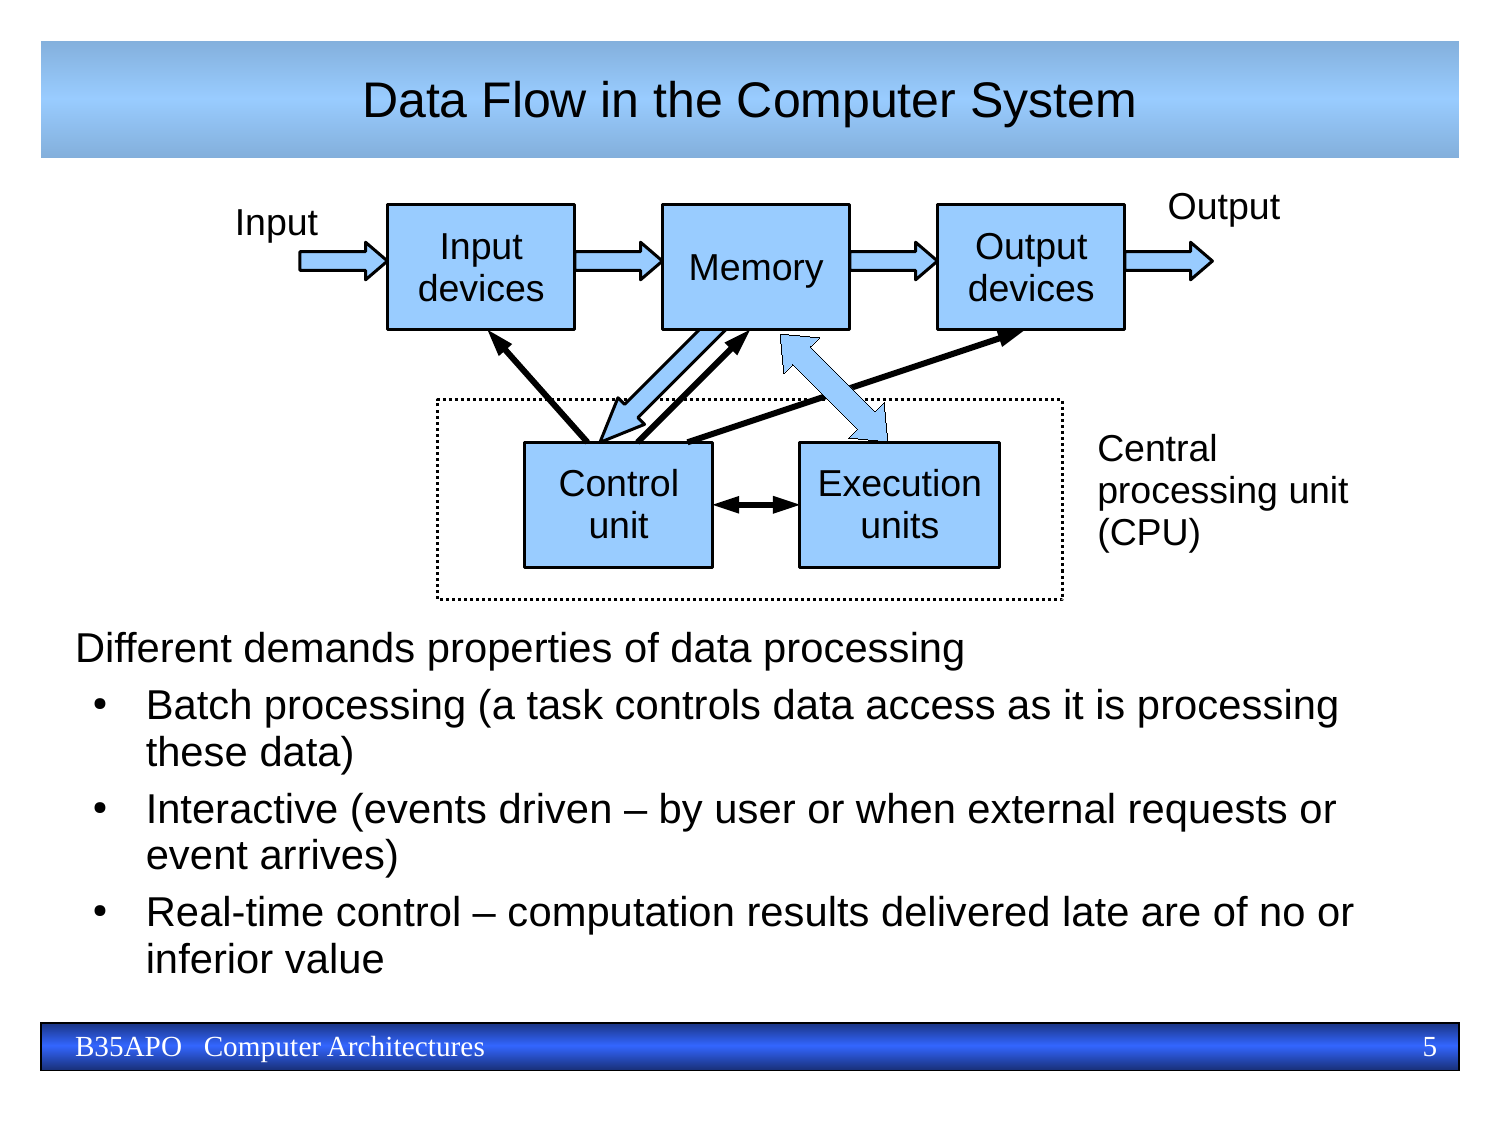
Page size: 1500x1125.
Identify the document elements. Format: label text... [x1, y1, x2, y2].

text_box [299, 242, 388, 280]
text_box Input devices [387, 204, 575, 330]
text_box Execution units [799, 442, 1000, 568]
text_box [574, 242, 662, 280]
text_box Control unit [524, 442, 713, 568]
title Data Flow in the Computer System [41, 41, 1459, 158]
text_box Input [217, 191, 363, 255]
list Different demands properties of data processing Batch processing (a task controls data access as it is processing these data) Interactive (events driven – by user or when external requests or event arrives) Real-time control – computation results delivered late are of no or inferior value [75, 624, 1426, 1000]
text_box [850, 242, 938, 280]
text_box [599, 330, 726, 443]
text_box [780, 334, 888, 442]
text_box Central processing unit (CPU) [1079, 417, 1413, 565]
text_box Output [1149, 174, 1346, 238]
text_box Memory [662, 204, 850, 330]
text_box [1124, 242, 1213, 280]
text_box Output devices [937, 204, 1125, 330]
